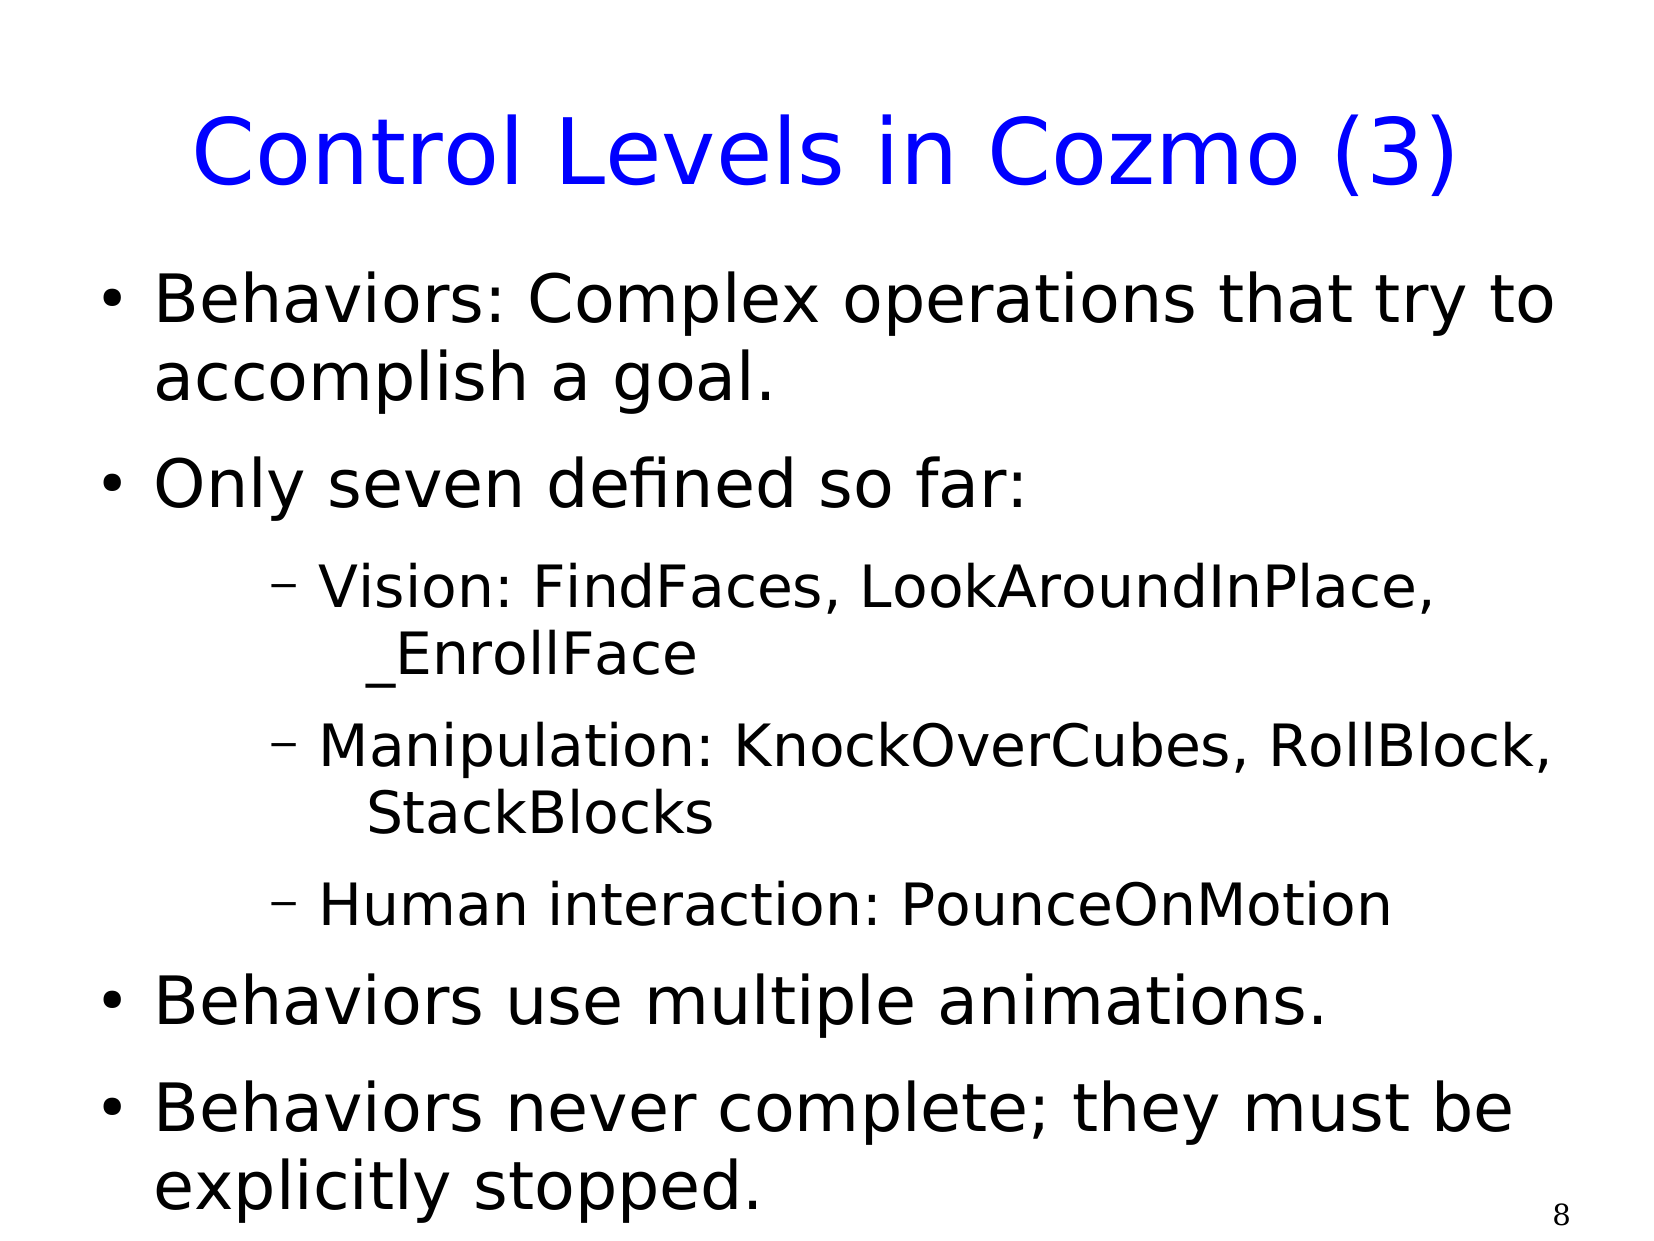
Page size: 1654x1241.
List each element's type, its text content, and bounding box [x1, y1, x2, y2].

title Control Levels in Cozmo (3) [82, 49, 1571, 257]
list Behaviors: Complex operations that try to accomplish a goal. Only seven defined so far: Vision: FindFaces, LookAroundInPlace, _EnrollFace Manipulation: KnockOverCubes, RollBlock, StackBlocks Human interaction: PounceOnMotion Behaviors use multiple animations. Behaviors never complete; they must be explicitly stopped. [82, 260, 1571, 1226]
